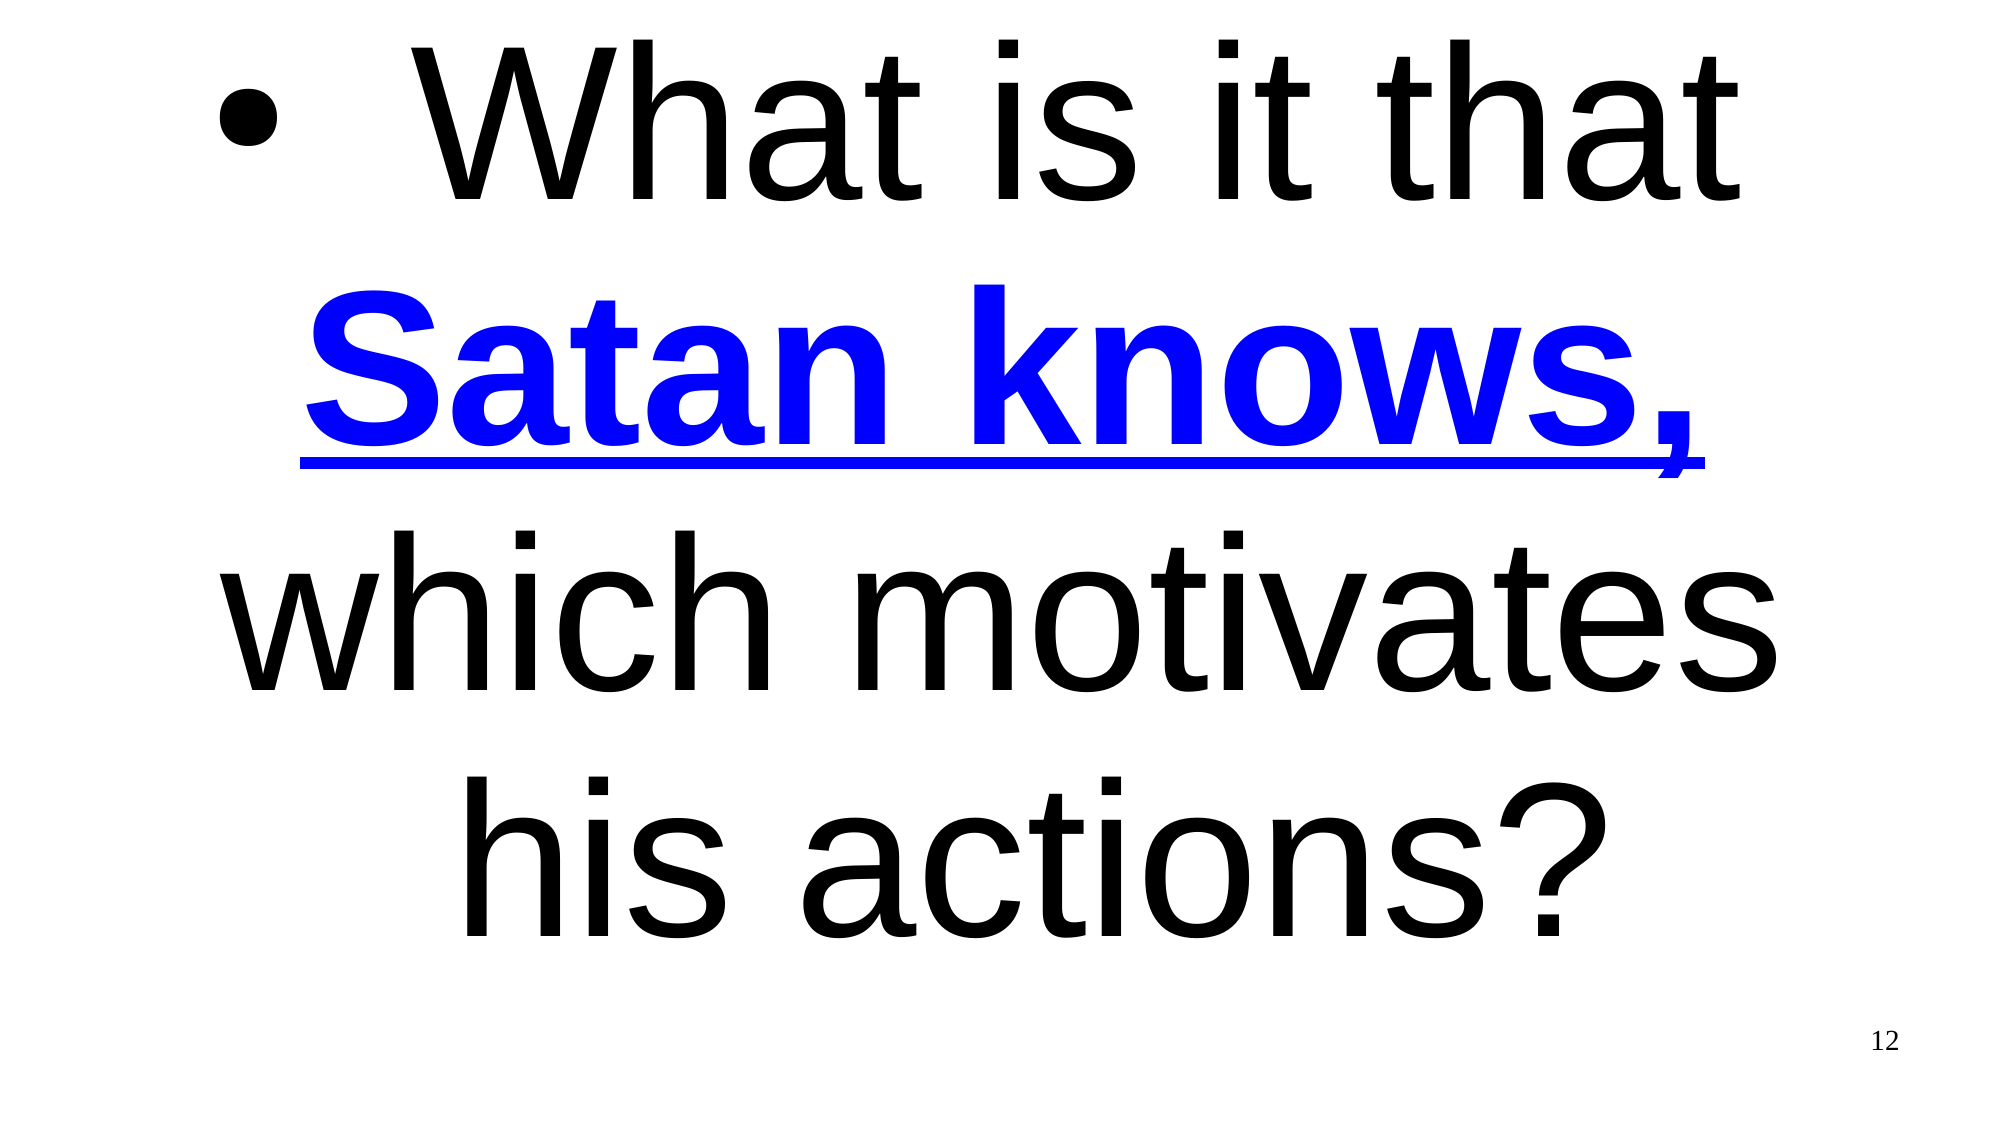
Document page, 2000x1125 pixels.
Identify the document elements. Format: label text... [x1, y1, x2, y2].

list What is it that Satan knows, which motivates his actions? [0, 0, 1996, 1123]
